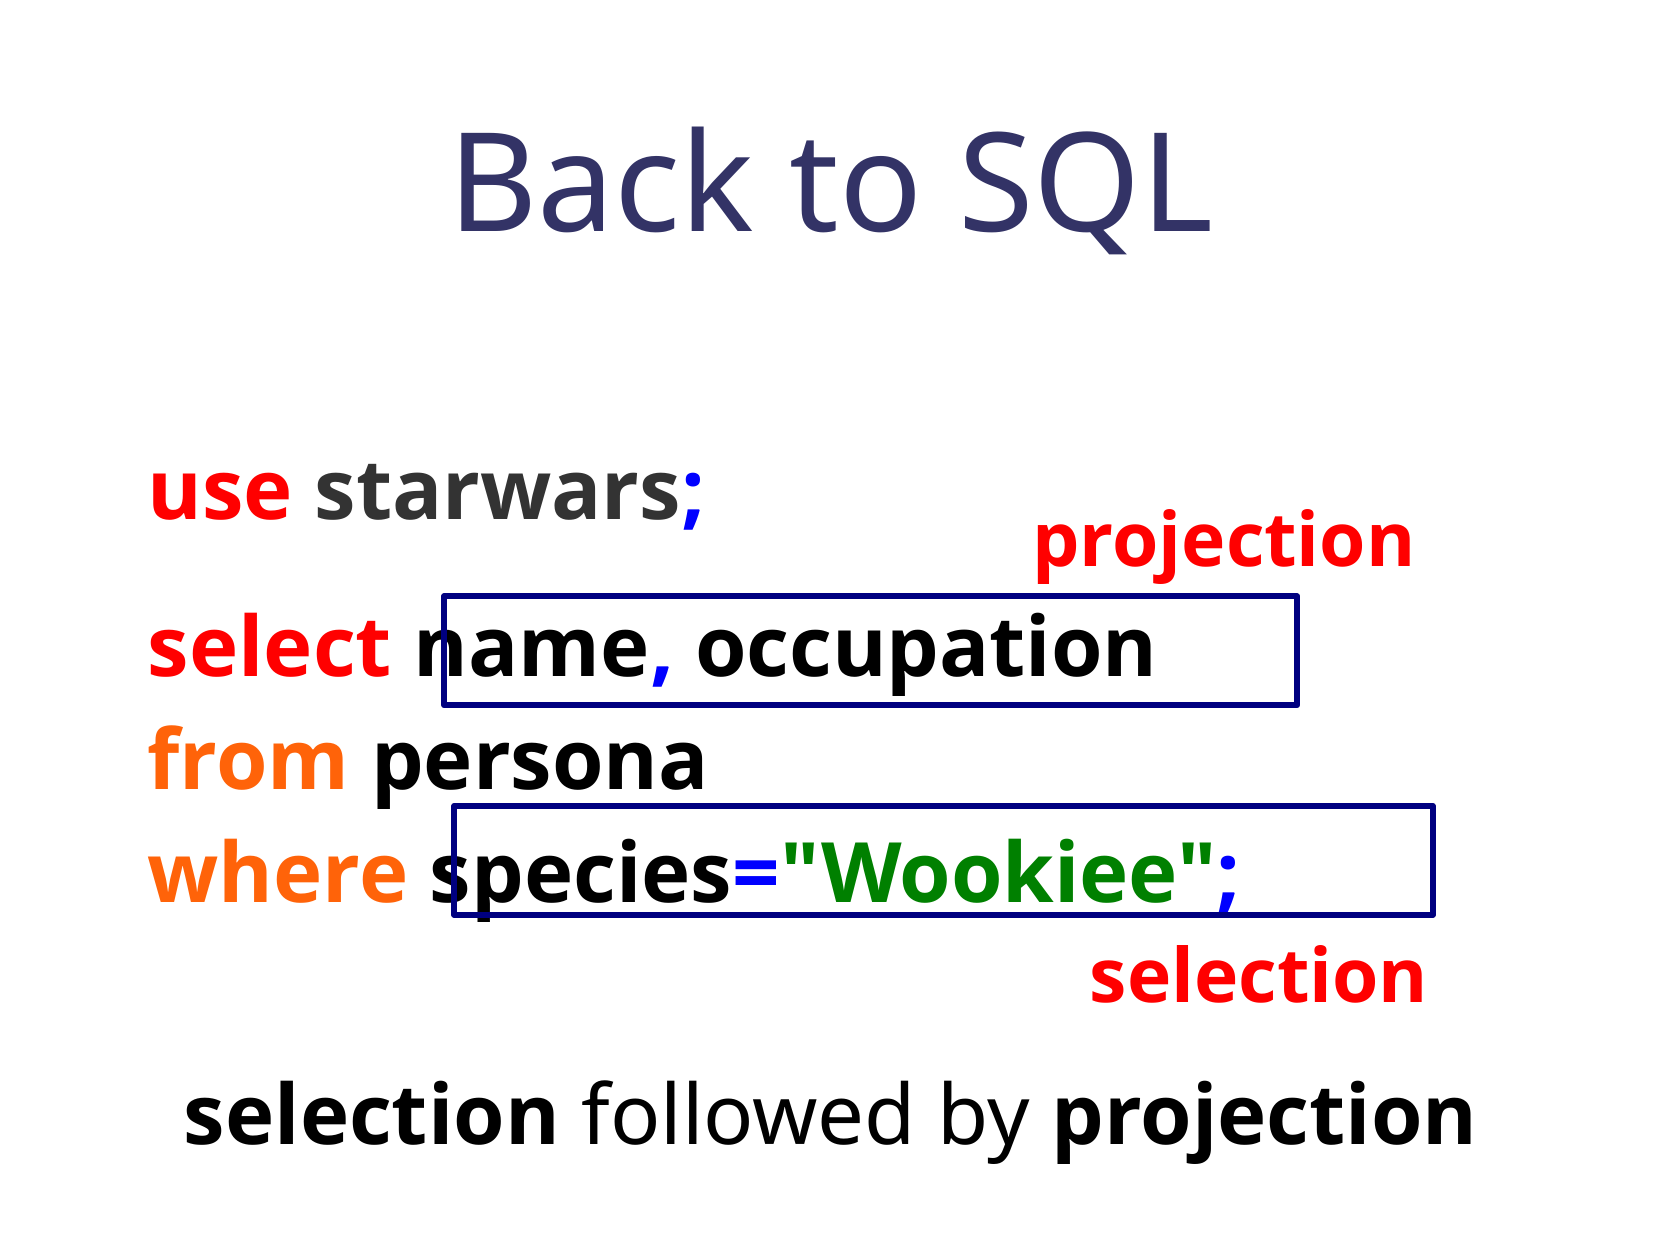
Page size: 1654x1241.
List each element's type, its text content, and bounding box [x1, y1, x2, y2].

title Back to SQL [86, 75, 1576, 283]
text_box selection followed by projection [86, 1038, 1575, 1187]
text_box projection [1017, 479, 1478, 586]
subtitle use starwars; select name, occupation from persona where species="Wookiee"; [457, 809, 1430, 912]
subtitle use starwars; select name, occupation from persona where species="Wookiee"; [147, 354, 1561, 1004]
text_box selection [1075, 914, 1484, 1021]
